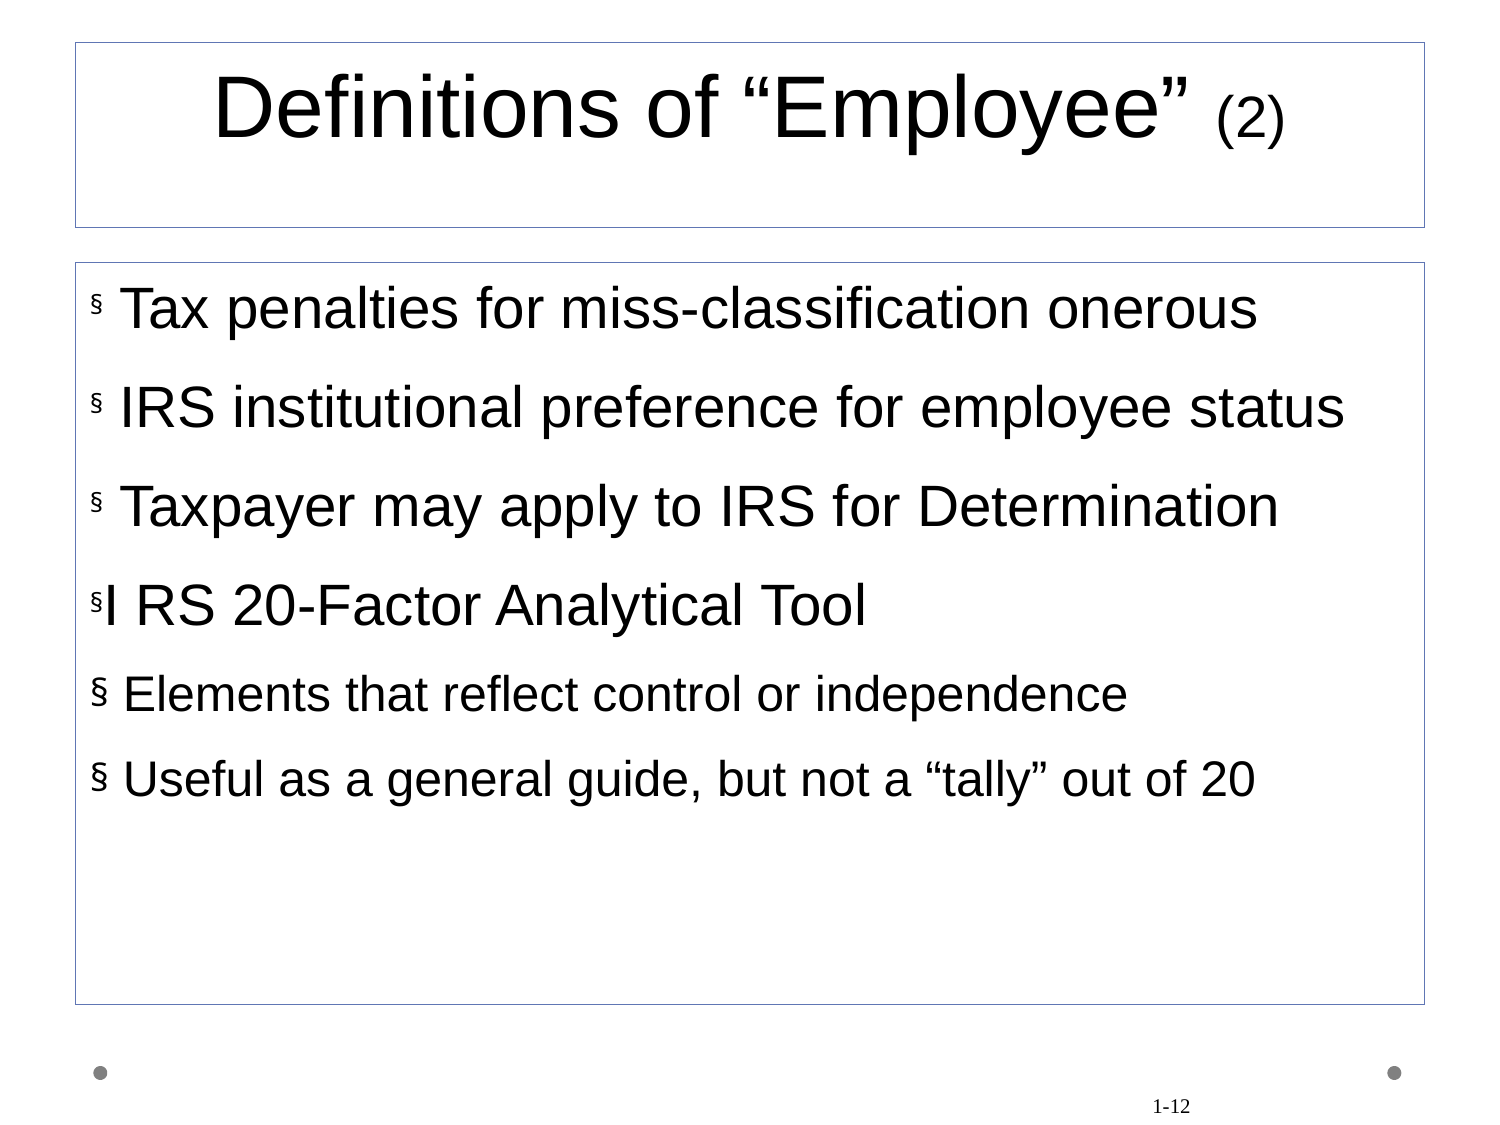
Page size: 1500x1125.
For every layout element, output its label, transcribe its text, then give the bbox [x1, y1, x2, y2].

title Definitions of “Employee” (2) [75, 42, 1425, 228]
list Tax penalties for miss-classification onerous IRS institutional preference for employee status Taxpayer may apply to IRS for Determination I RS 20-Factor Analytical Tool Elements that reflect control or independence Useful as a general guide, but not a “tally” out of 20 [75, 262, 1425, 1005]
